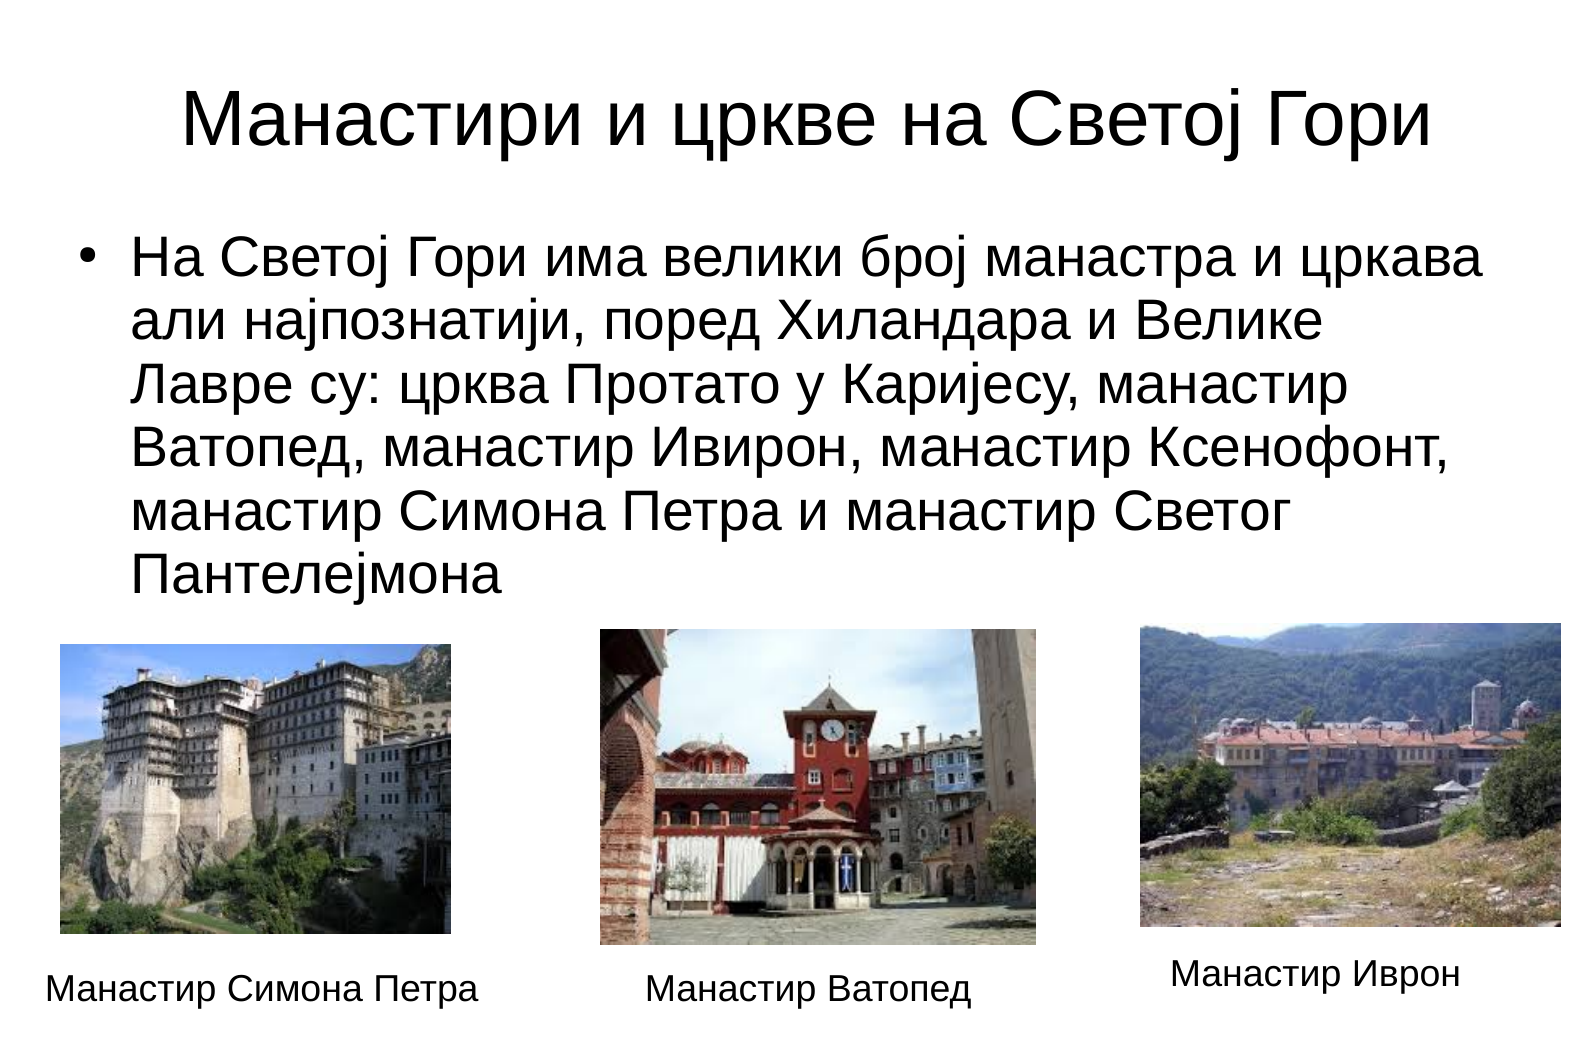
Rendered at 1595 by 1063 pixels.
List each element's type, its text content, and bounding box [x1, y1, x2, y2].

picture [600, 629, 1036, 946]
picture [1140, 623, 1561, 927]
text_box Манастир Иврон [1155, 945, 1477, 1002]
picture [60, 644, 451, 934]
text_box Манастир Симона Петра [30, 960, 494, 1017]
text_box Манастир Ватопед [630, 960, 987, 1017]
title Манастири и цркве на Светој Гори [90, 30, 1525, 208]
list На Светој Гори има велики број манастра и цркава али најпознатији, поред Хиландара и Велике Лавре су: црква Протато у Каријесу, манастир Ватопед, манастир Ивирон, манастир Ксенофонт, манастир Симона Петра и манастир Светог Пантелејмона [60, 225, 1495, 927]
